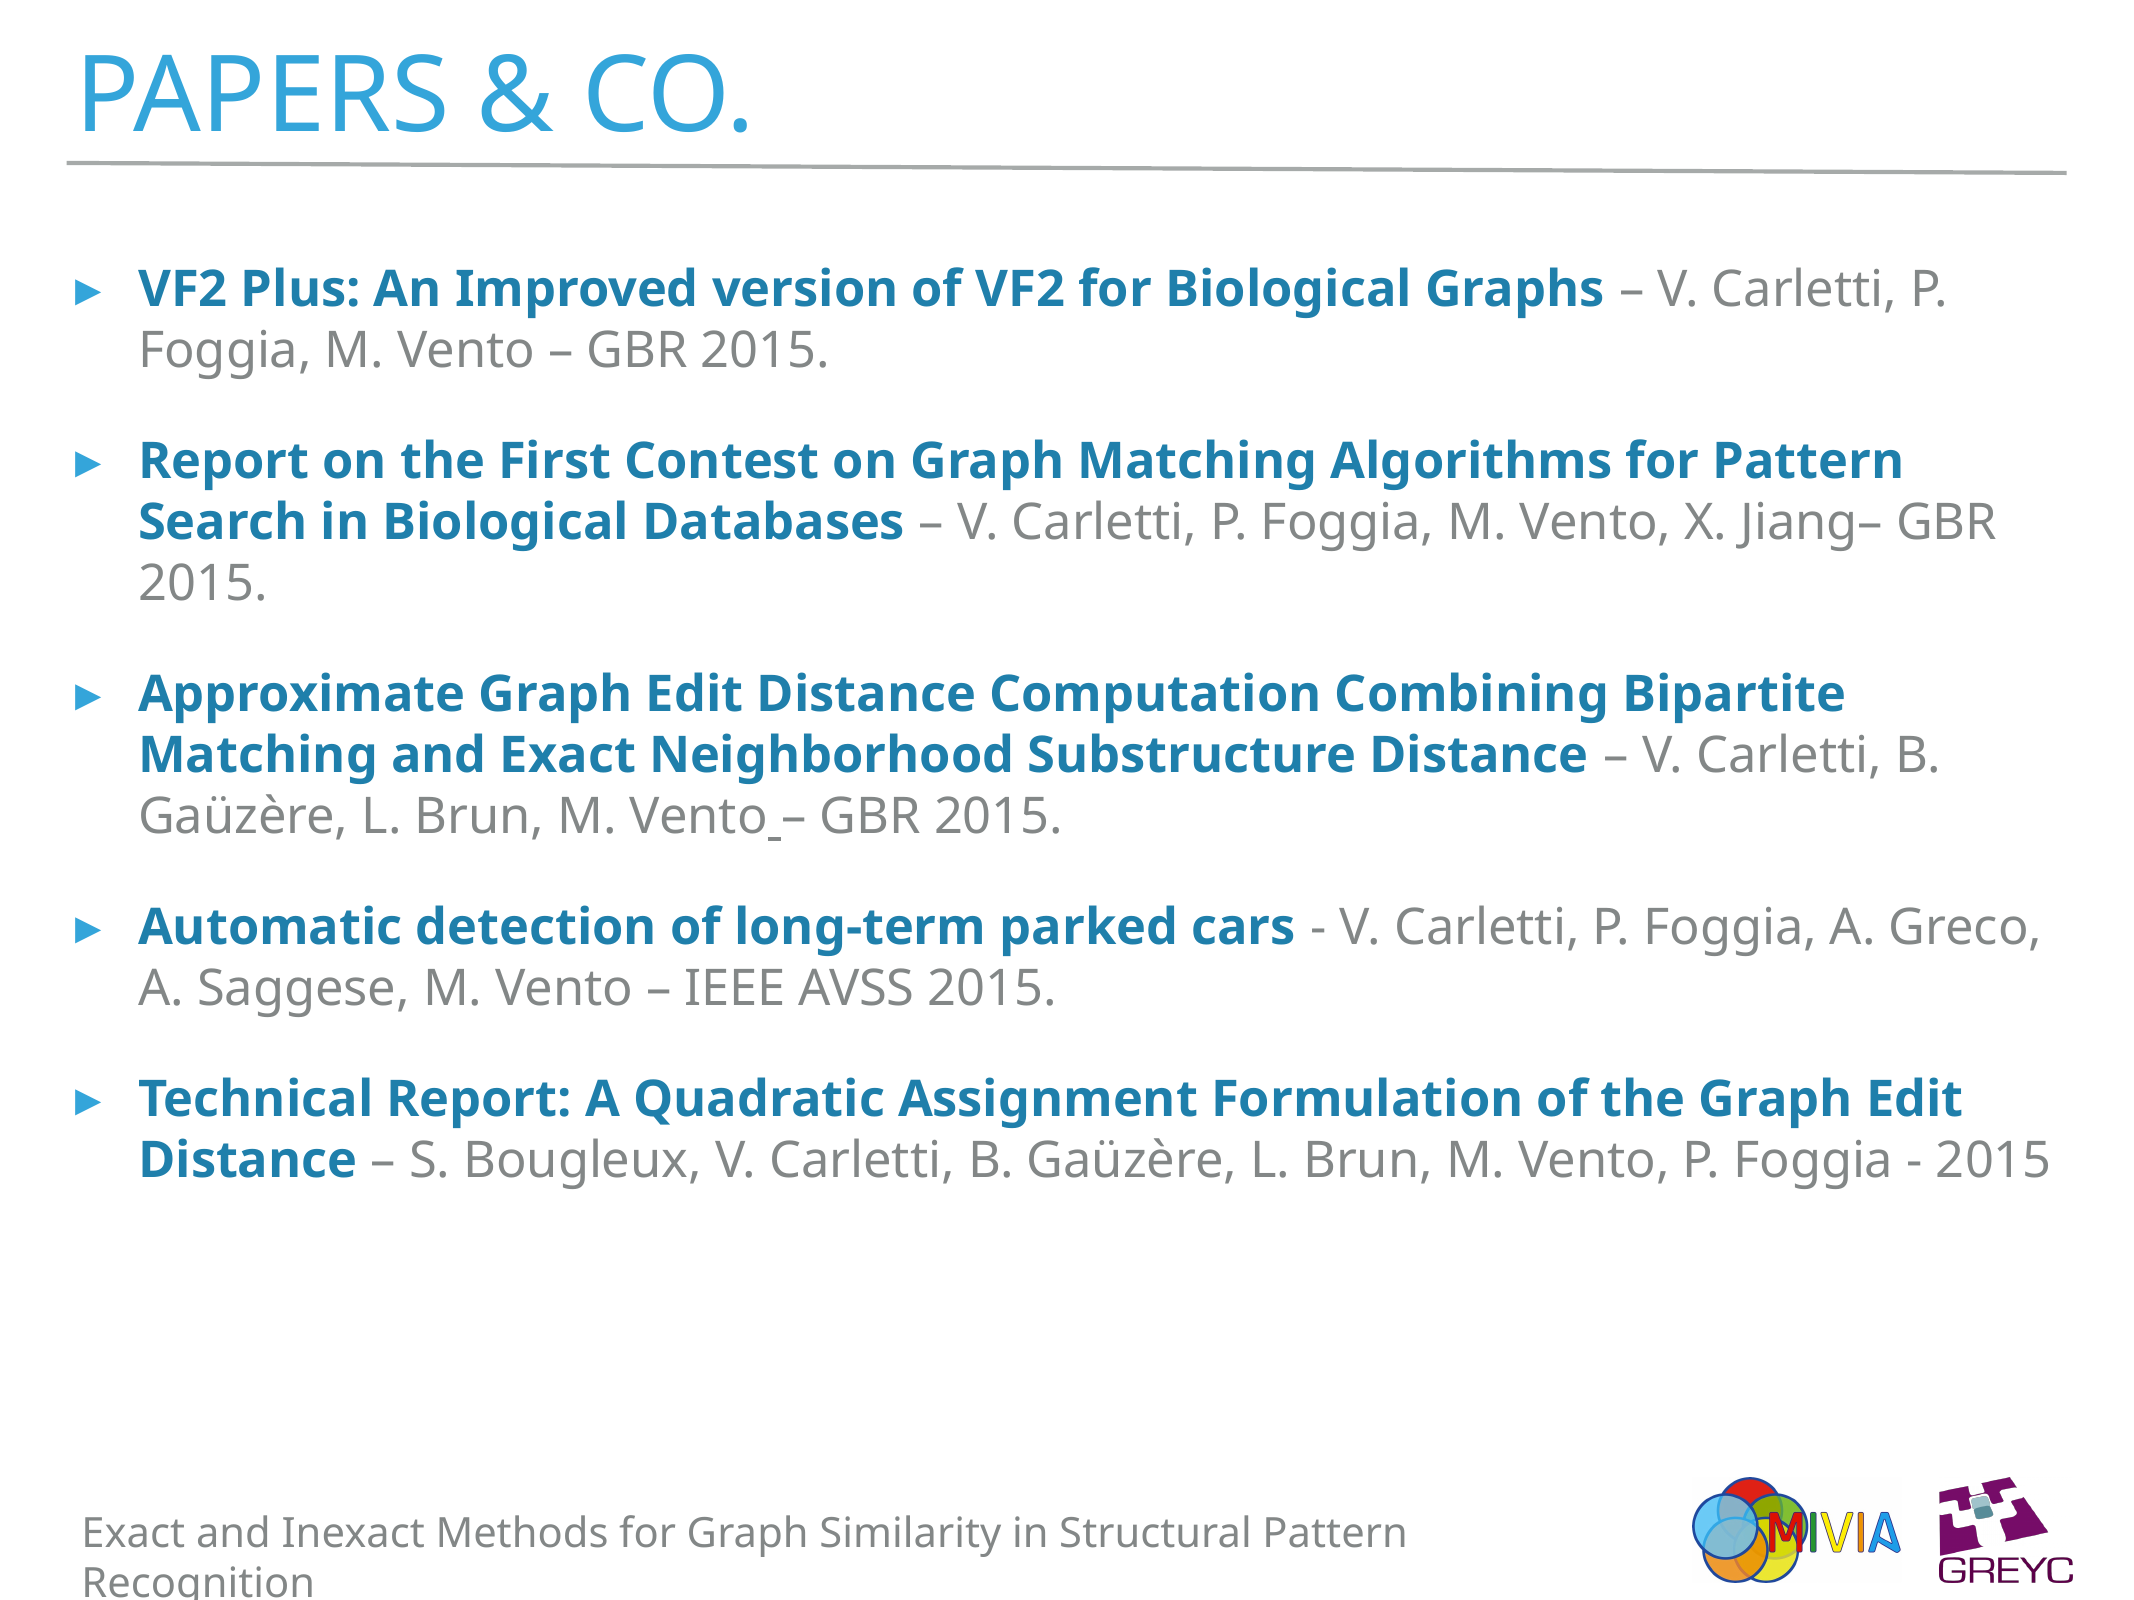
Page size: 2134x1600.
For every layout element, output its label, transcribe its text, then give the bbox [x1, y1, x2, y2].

picture [1939, 1477, 2073, 1583]
title PAPErS & Co. [66, 41, 1662, 161]
picture [1692, 1477, 1902, 1583]
list VF2 Plus: An Improved version of VF2 for Biological Graphs – V. Carletti, P. Foggia, M. Vento – GBR 2015. Report on the First Contest on Graph Matching Algorithms for Pattern Search in Biological Databases – V. Carletti, P. Foggia, M. Vento, X. Jiang– GBR 2015. Approximate Graph Edit Distance Computation Combining Bipartite Matching and Exact Neighborhood Substructure Distance – V. Carletti, B. Gaüzère, L. Brun, M. Vento – GBR 2015. Automatic detection of long-term parked cars - V. Carletti, P. Foggia, A. Greco, A. Saggese, M. Vento – IEEE AVSS 2015. Technical Report: A Quadratic Assignment Formulation of the Graph Edit Distance – S. Bougleux, V. Carletti, B. Gaüzère, L. Brun, M. Vento, P. Foggia - 2015 [66, 247, 2081, 1259]
